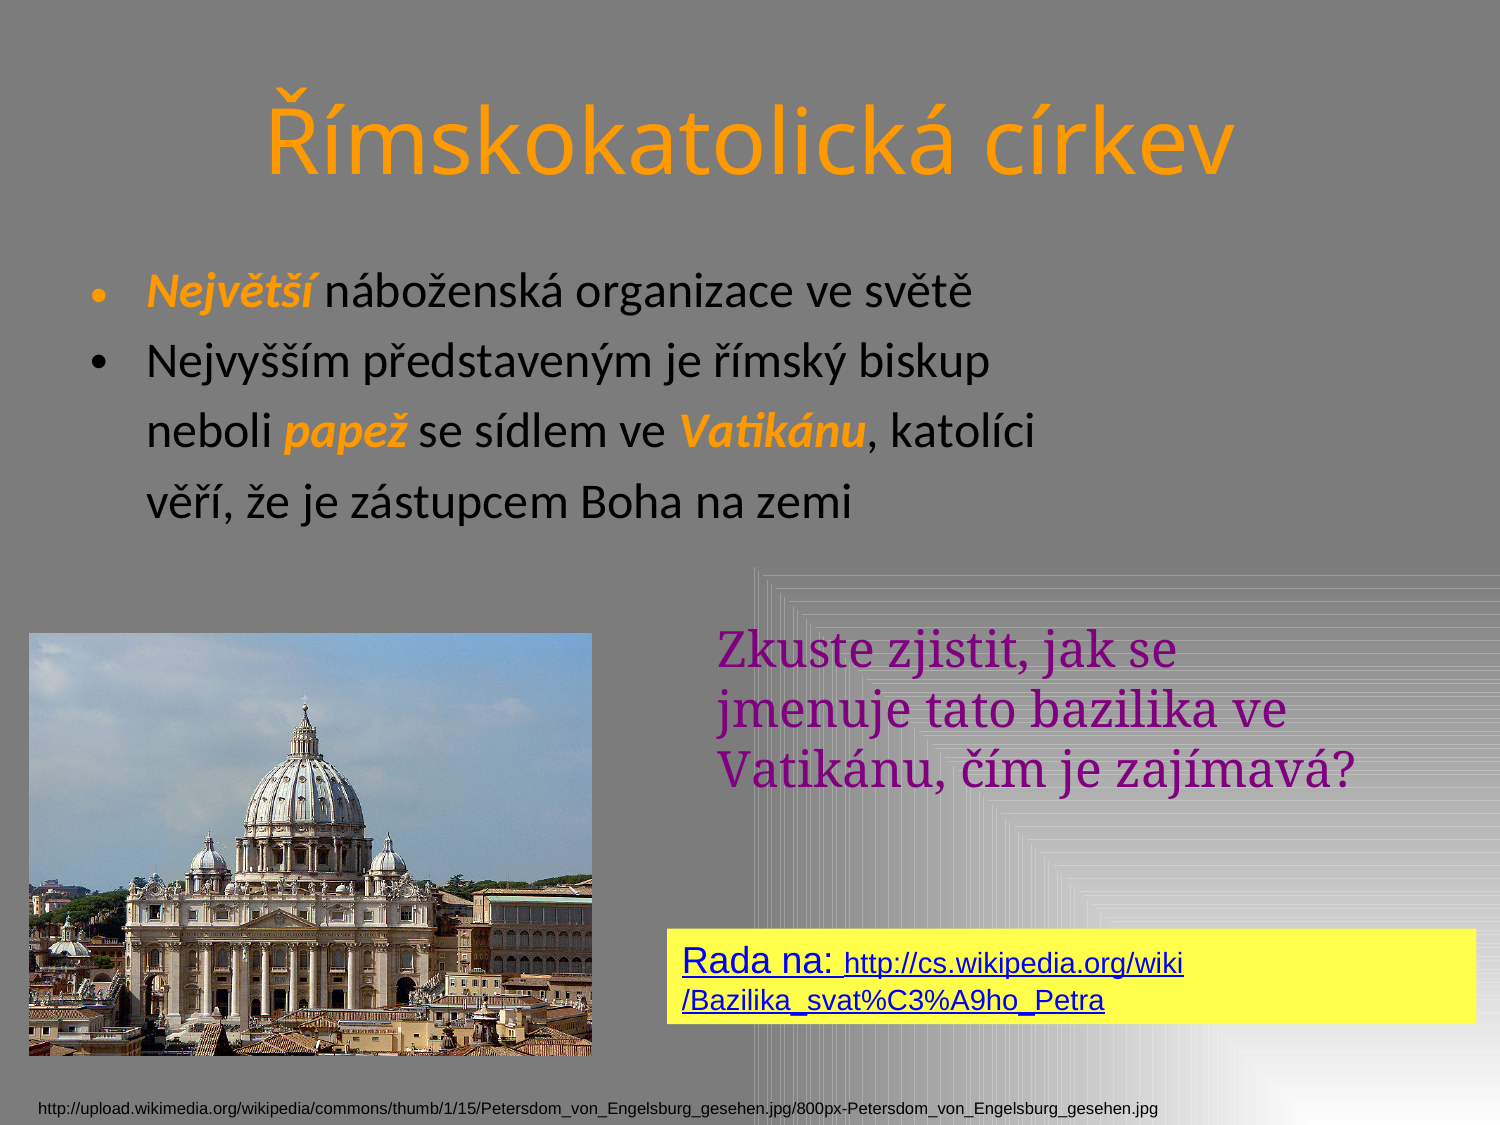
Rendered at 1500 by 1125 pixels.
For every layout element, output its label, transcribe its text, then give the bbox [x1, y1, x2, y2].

text_box http://upload.wikimedia.org/wikipedia/commons/thumb/1/15/Petersdom_von_Engelsburg_gesehen.jpg/800px-Petersdom_von_Engelsburg_gesehen.jpg [23, 1089, 1348, 1125]
text_box Rada na: http://cs.wikipedia.org/wiki/Bazilika_svat%C3%A9ho_Petra [667, 928, 1477, 1025]
list Největší náboženská organizace ve světě Nejvyšším představeným je římský biskup neboli papež se sídlem ve Vatikánu, katolíci věří, že je zástupcem Boha na zemi [75, 262, 1426, 575]
text_box Zkuste zjistit, jak se jmenuje tato bazilika ve Vatikánu, čím je zajímavá? [702, 609, 1400, 806]
picture [29, 633, 592, 1056]
title Římskokatolická církev [75, 45, 1426, 233]
